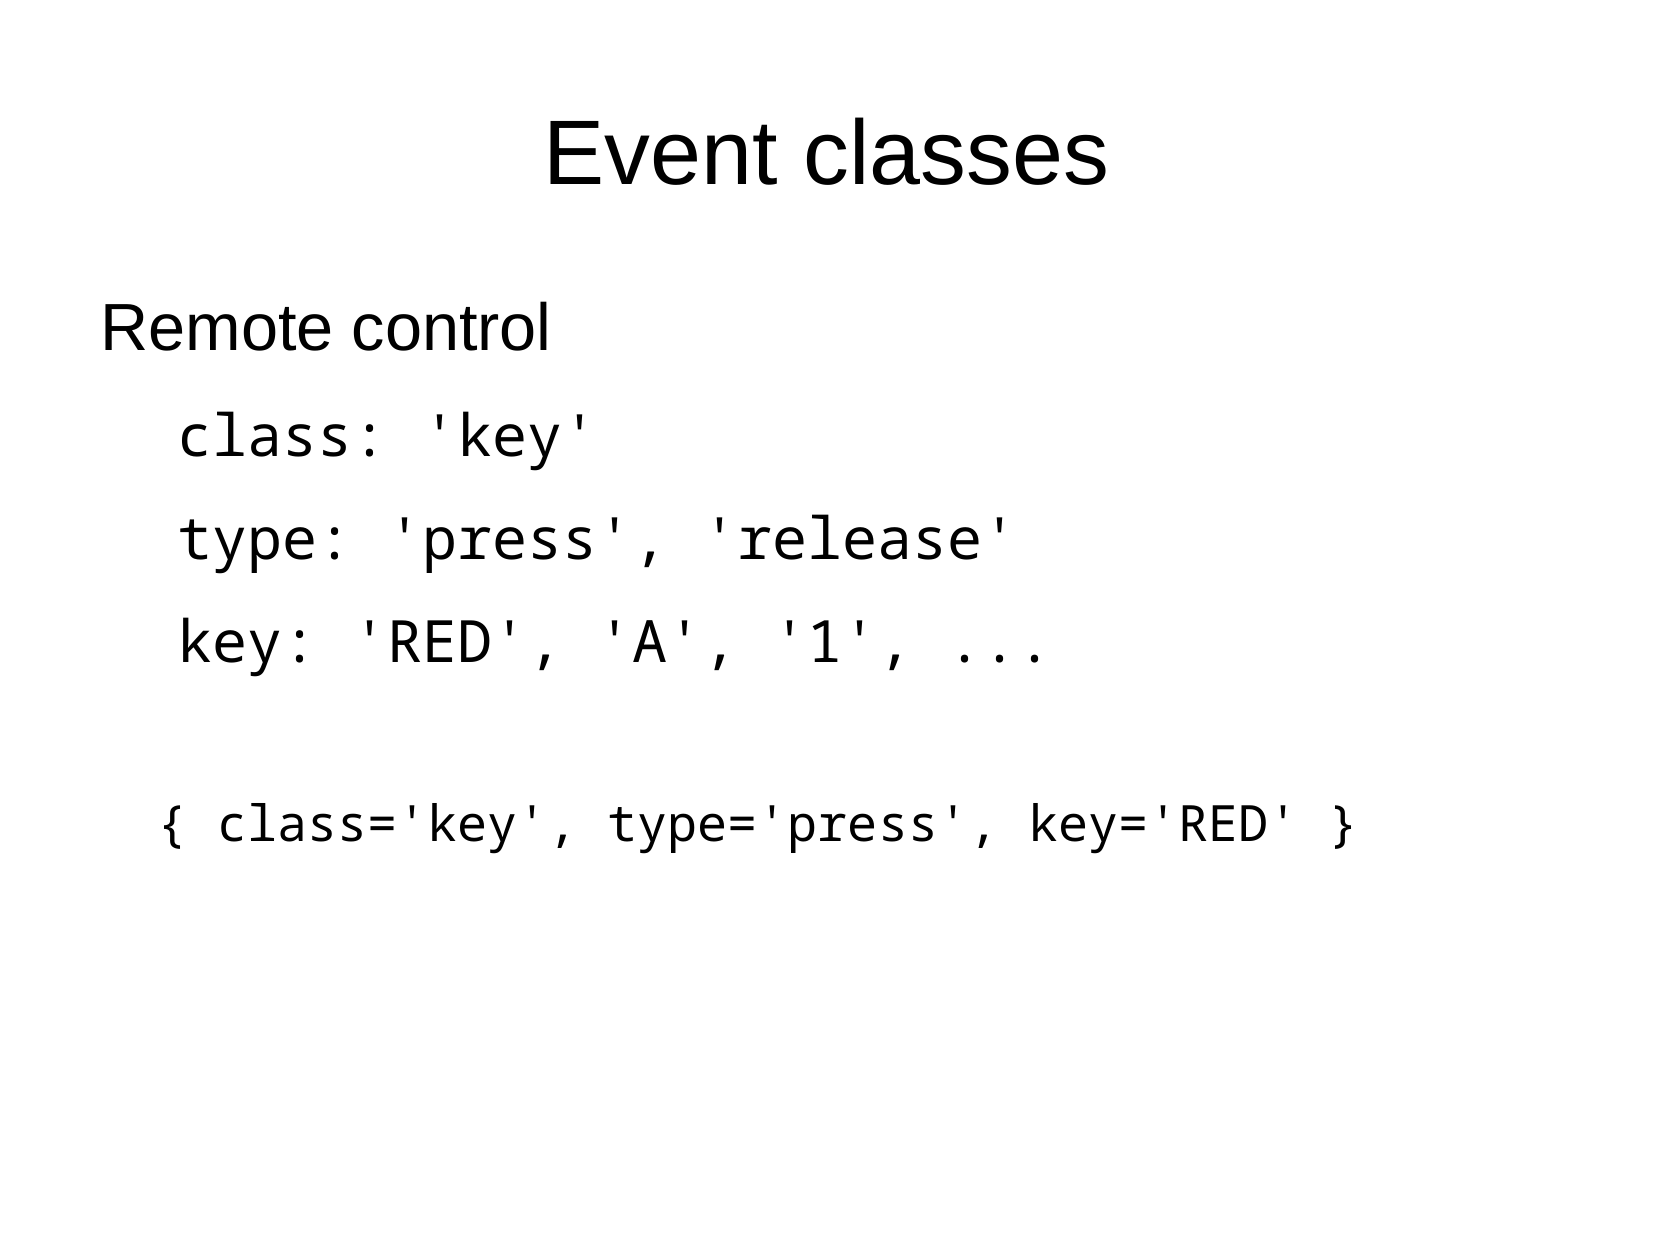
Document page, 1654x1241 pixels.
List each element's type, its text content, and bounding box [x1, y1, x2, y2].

title Event classes [82, 49, 1571, 257]
list Remote control class: 'key' type: 'press', 'release' key: 'RED', 'A', '1', ... { class='key', type='press', key='RED' } [82, 290, 1571, 1094]
